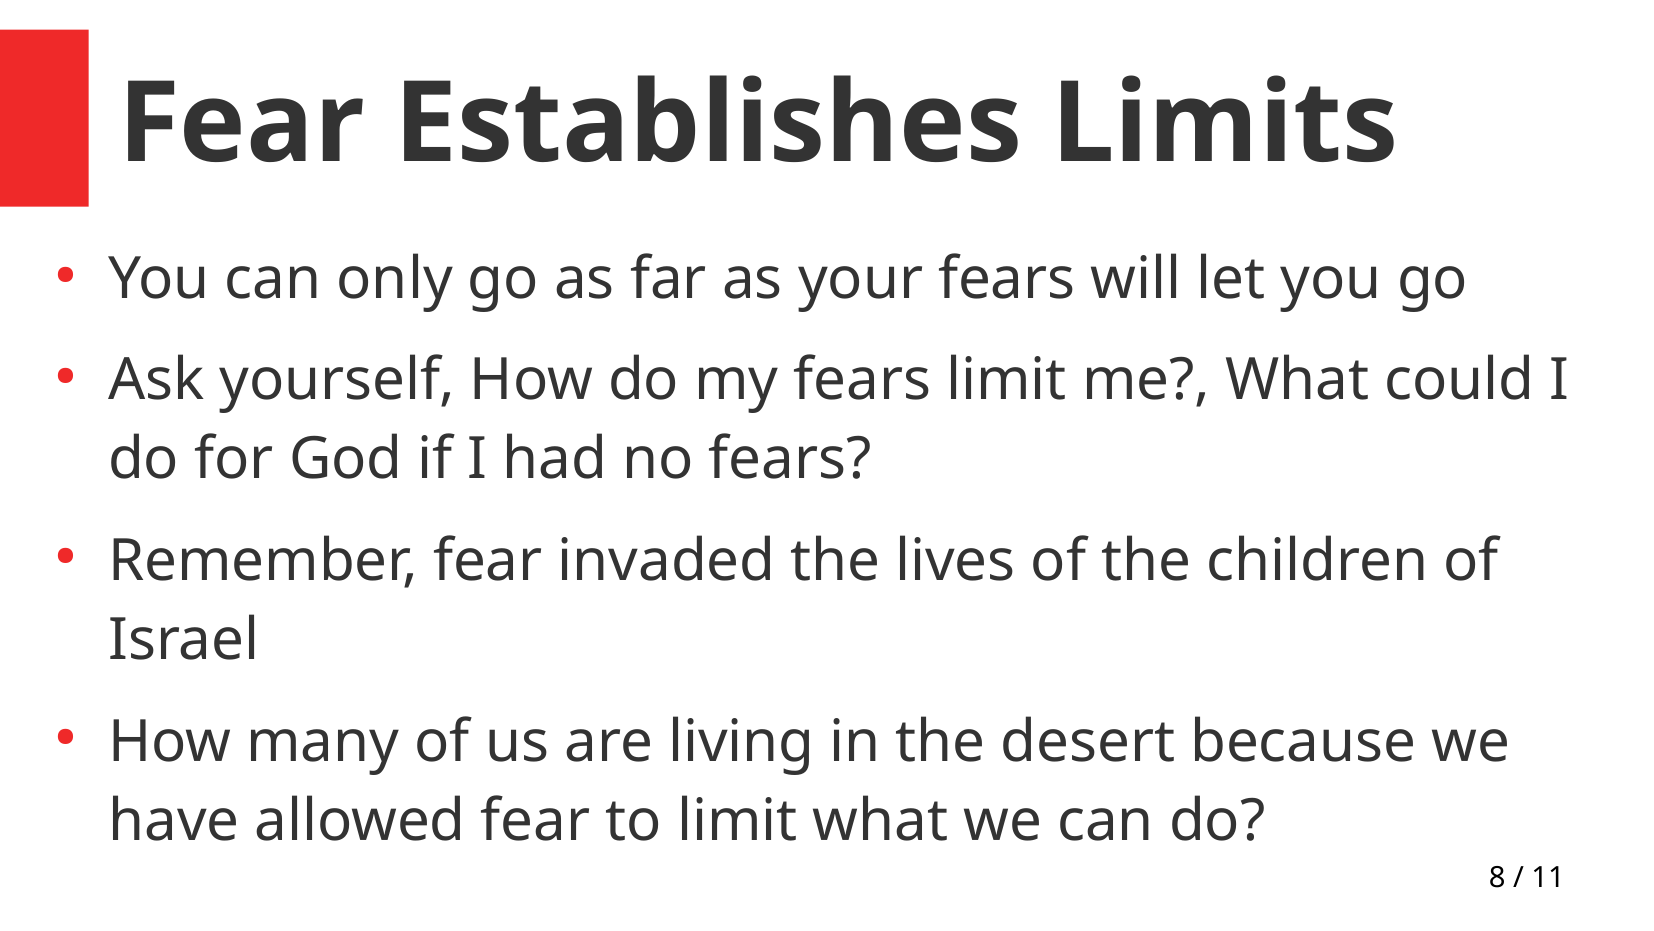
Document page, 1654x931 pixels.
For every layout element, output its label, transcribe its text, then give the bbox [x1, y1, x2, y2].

title Fear Establishes Limits [118, 29, 1595, 207]
list You can only go as far as your fears will let you go Ask yourself, How do my fears limit me?, What could I do for God if I had no fears? Remember, fear invaded the lives of the children of Israel How many of us are living in the desert because we have allowed fear to limit what we can do? [37, 236, 1595, 863]
